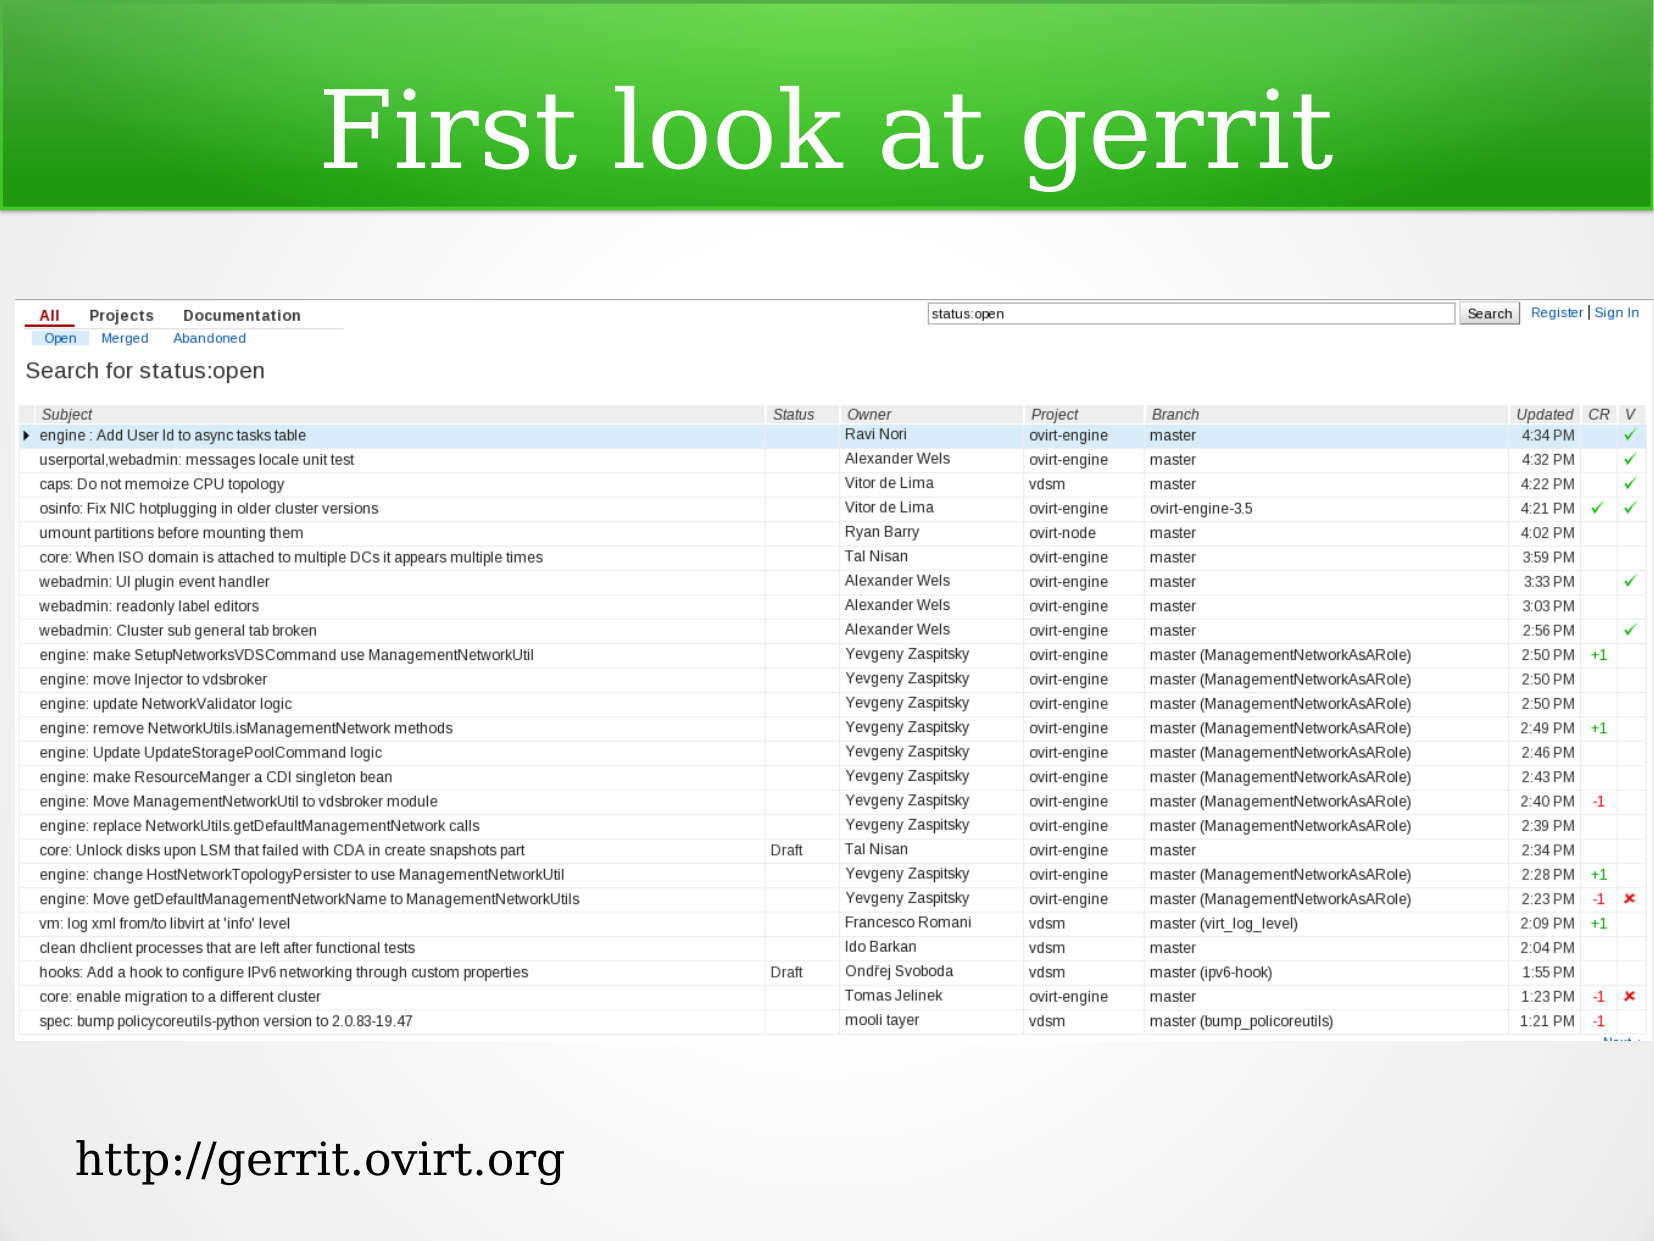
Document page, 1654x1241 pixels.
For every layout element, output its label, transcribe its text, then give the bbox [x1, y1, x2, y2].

title First look at gerrit [82, 37, 1571, 226]
text_box http://gerrit.ovirt.org [60, 1125, 581, 1194]
picture [15, 299, 1654, 1041]
